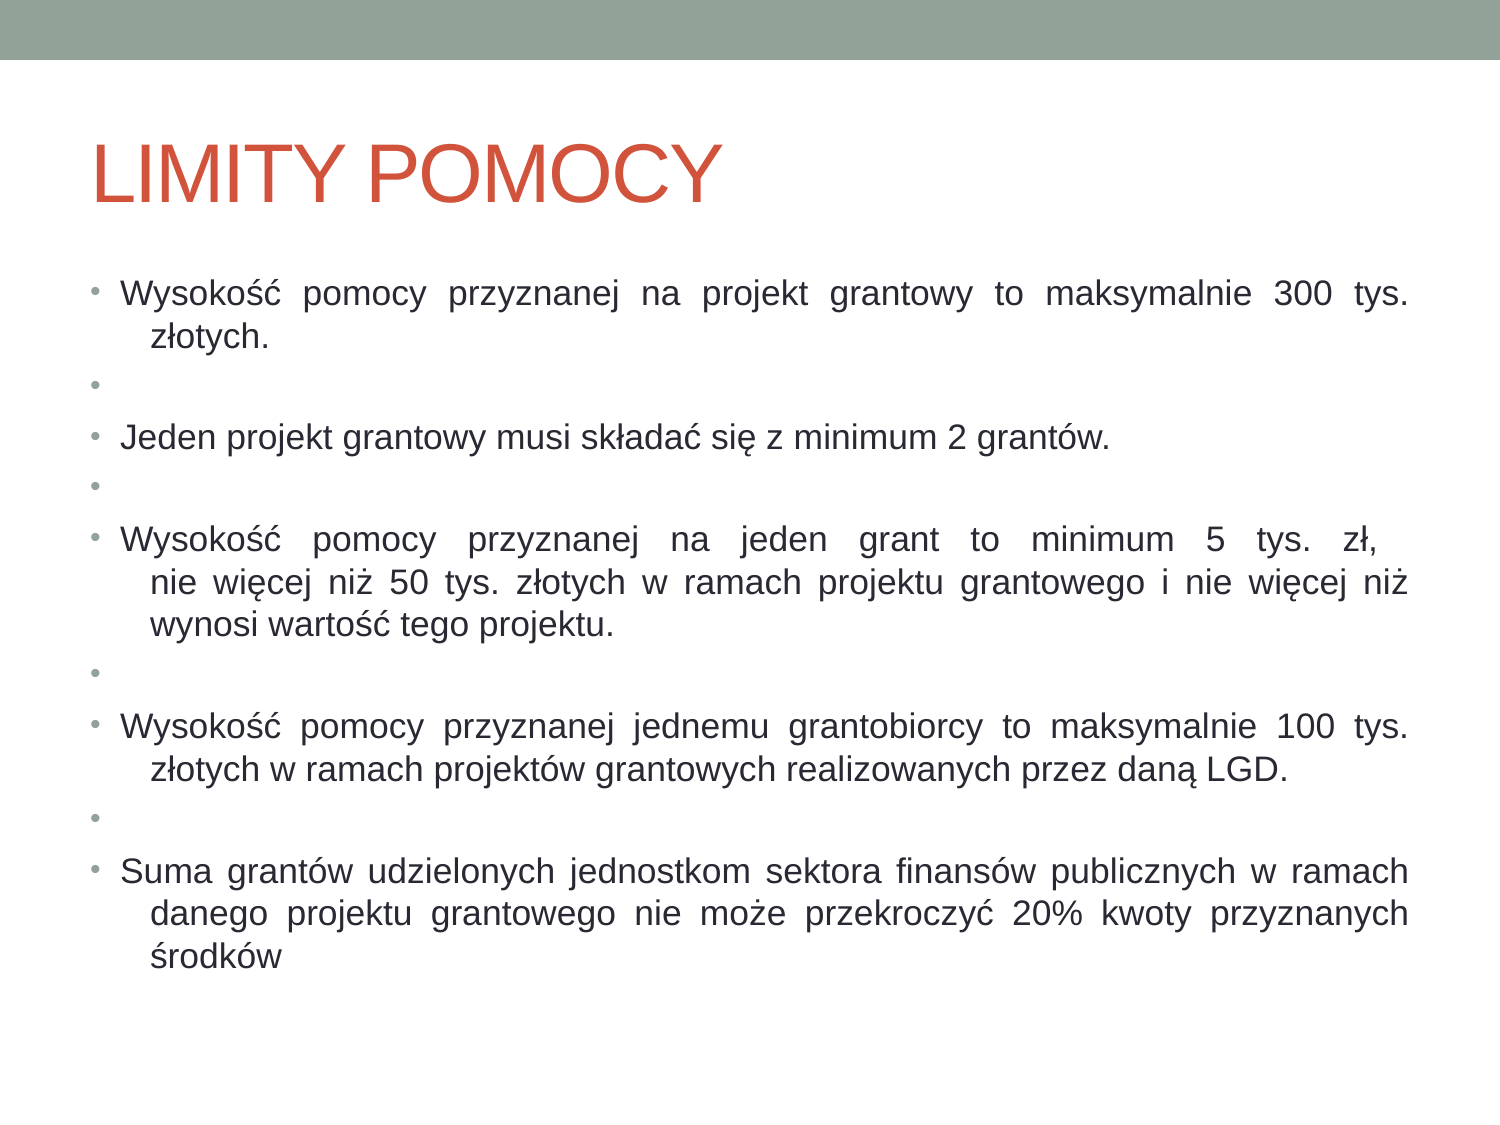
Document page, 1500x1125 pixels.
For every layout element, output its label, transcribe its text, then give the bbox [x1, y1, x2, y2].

list Wysokość pomocy przyznanej na projekt grantowy to maksymalnie 300 tys. złotych. Jeden projekt grantowy musi składać się z minimum 2 grantów. Wysokość pomocy przyznanej na jeden grant to minimum 5 tys. zł, nie więcej niż 50 tys. złotych w ramach projektu grantowego i nie więcej niż wynosi wartość tego projektu. Wysokość pomocy przyznanej jednemu grantobiorcy to maksymalnie 100 tys. złotych w ramach projektów grantowych realizowanych przez daną LGD. Suma grantów udzielonych jednostkom sektora finansów publicznych w ramach danego projektu grantowego nie może przekroczyć 20% kwoty przyznanych środków [75, 262, 1426, 1063]
title LIMITY POMOCY [75, 87, 1426, 251]
